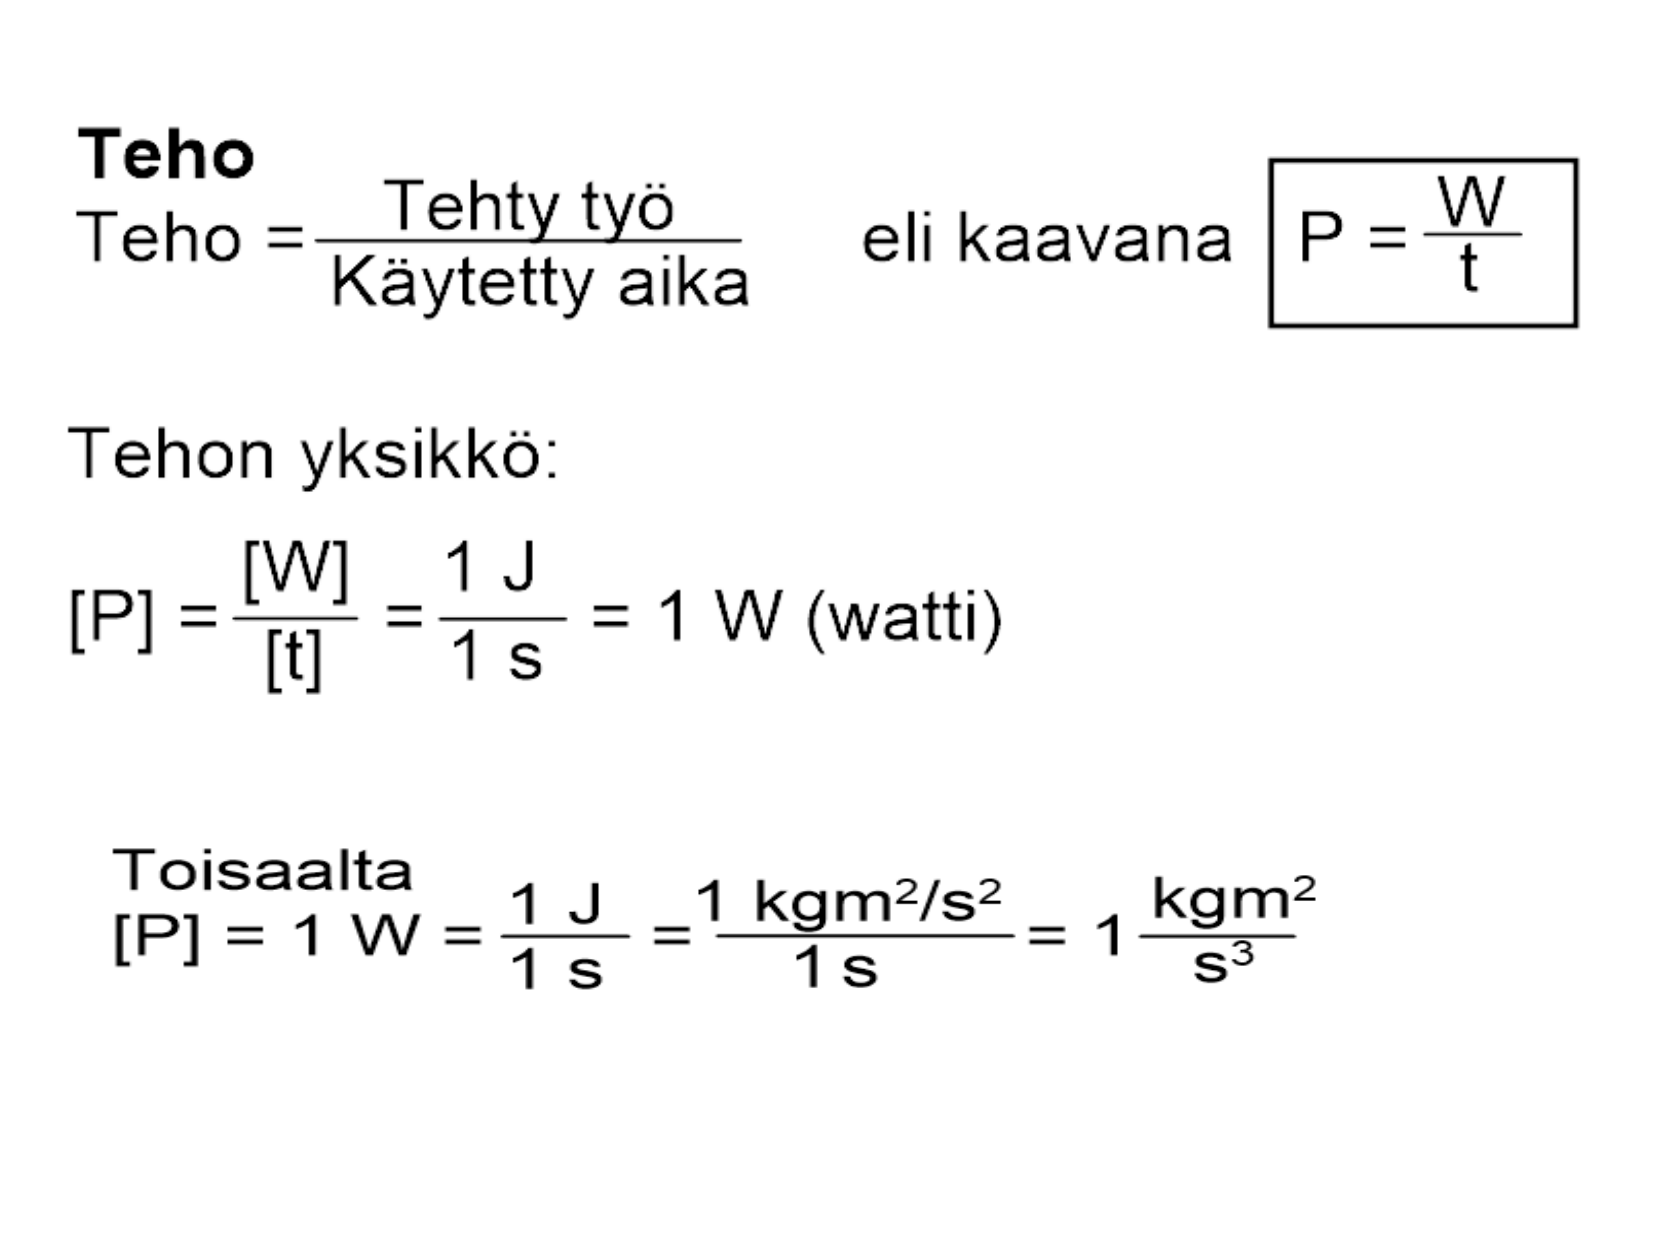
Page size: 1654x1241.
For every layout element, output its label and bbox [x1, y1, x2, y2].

picture [28, 70, 1619, 729]
picture [53, 803, 1441, 1037]
